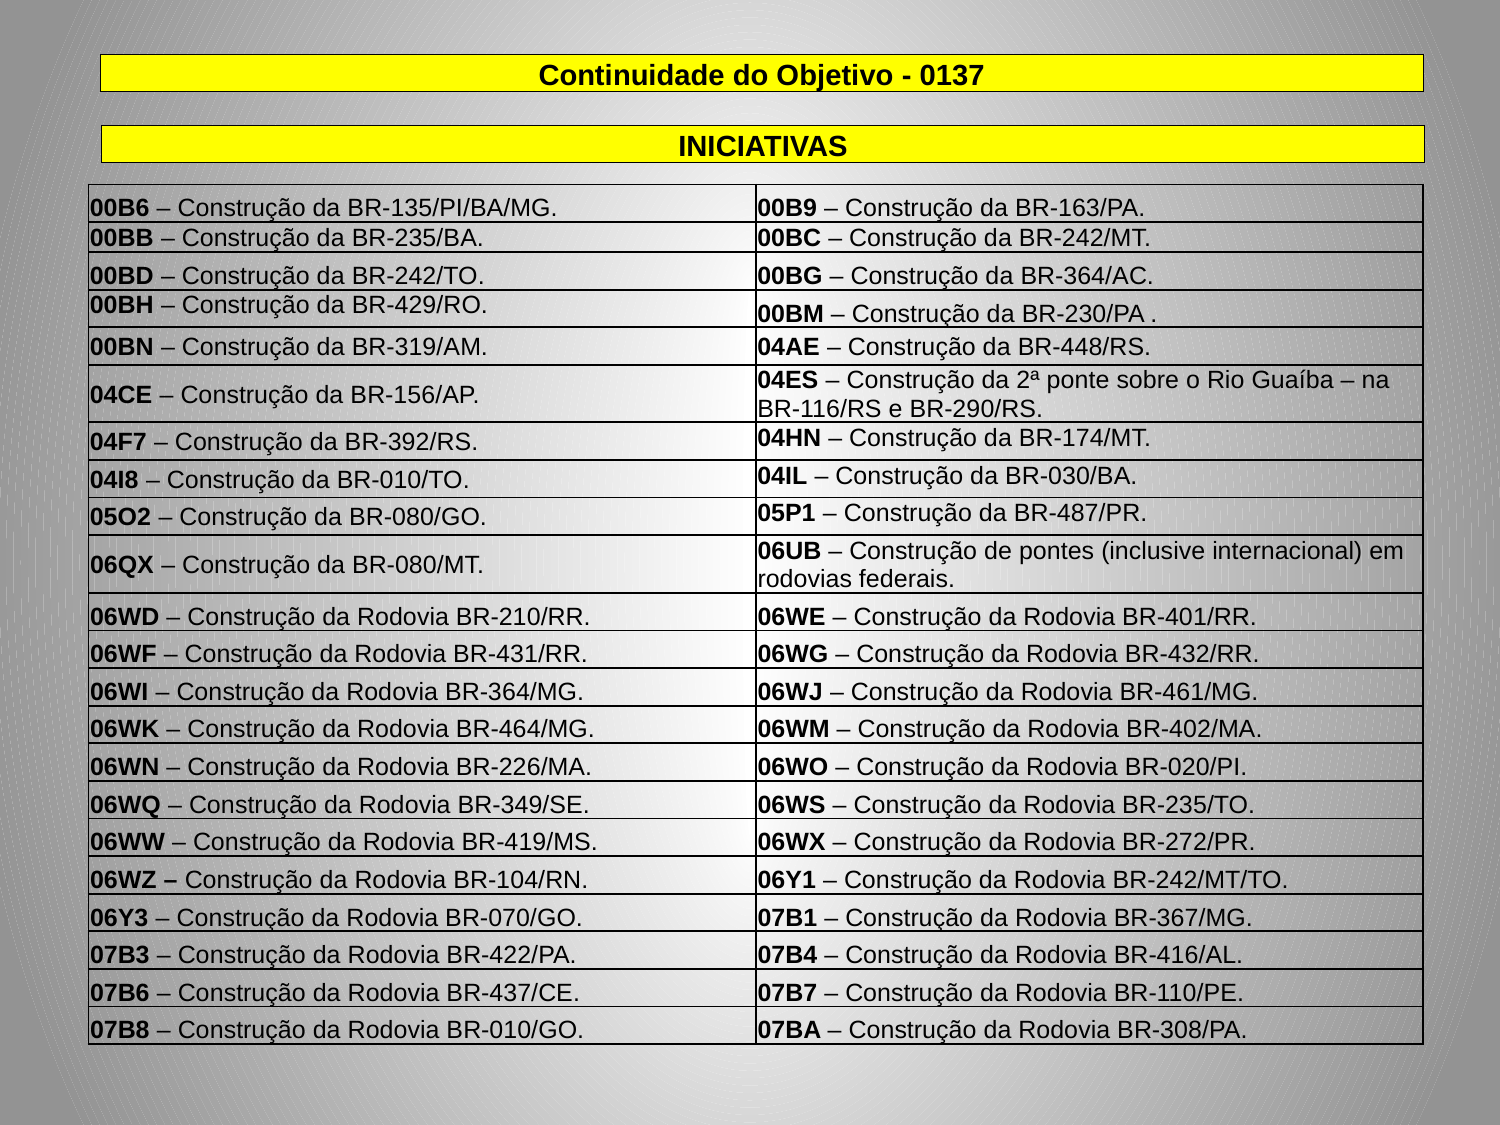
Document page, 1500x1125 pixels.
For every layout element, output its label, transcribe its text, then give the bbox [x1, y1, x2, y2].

table_cell 06WZ – Construção da Rodovia BR-104/RN. [89, 857, 755, 893]
table_cell 06WQ – Construção da Rodovia BR-349/SE. [89, 782, 755, 818]
table_header Continuidade do Objetivo - 0137 [101, 55, 1423, 91]
table_cell 06WI – Construção da Rodovia BR-364/MG. [89, 669, 755, 705]
table_cell 00BM – Construção da BR-230/PA . [757, 291, 1422, 326]
table_cell 07B1 – Construção da Rodovia BR-367/MG. [757, 895, 1422, 930]
table_cell 06Y3 – Construção da Rodovia BR-070/GO. [89, 895, 755, 930]
table_cell 07B8 – Construção da Rodovia BR-010/GO. [89, 1007, 755, 1043]
table_cell 04HN – Construção da BR-174/MT. [757, 423, 1422, 459]
table_cell 00BG – Construção da BR-364/AC. [757, 253, 1422, 289]
table_cell 06WK – Construção da Rodovia BR-464/MG. [89, 707, 755, 742]
table_cell 06QX – Construção da BR-080/MT. [89, 536, 755, 592]
table_cell 06WG – Construção da Rodovia BR-432/RR. [757, 631, 1422, 667]
table_cell 00BB – Construção da BR-235/BA. [89, 223, 755, 251]
table_cell 06Y1 – Construção da Rodovia BR-242/MT/TO. [757, 857, 1422, 893]
table_cell 04IL – Construção da BR-030/BA. [757, 461, 1422, 497]
table_cell 04ES – Construção da 2ª ponte sobre o Rio Guaíba – na BR-116/RS e BR-290/RS. [757, 366, 1422, 421]
table_cell 05O2 – Construção da BR-080/GO. [89, 498, 755, 534]
table_cell 06WN – Construção da Rodovia BR-226/MA. [89, 744, 755, 780]
table_cell 00BD – Construção da BR-242/TO. [89, 253, 755, 289]
table_cell 04F7 – Construção da BR-392/RS. [89, 423, 755, 459]
table_cell 04I8 – Construção da BR-010/TO. [89, 461, 755, 497]
table_cell 00BC – Construção da BR-242/MT. [757, 223, 1422, 251]
table_cell 00BN – Construção da BR-319/AM. [89, 328, 755, 364]
table_cell 07B3 – Construção da Rodovia BR-422/PA. [89, 932, 755, 968]
table_cell 07B6 – Construção da Rodovia BR-437/CE. [89, 970, 755, 1006]
table_cell 05P1 – Construção da BR-487/PR. [757, 498, 1422, 534]
table_cell 06WO – Construção da Rodovia BR-020/PI. [757, 744, 1422, 780]
table_cell 06WJ – Construção da Rodovia BR-461/MG. [757, 669, 1422, 705]
table_cell 07B4 – Construção da Rodovia BR-416/AL. [757, 932, 1422, 968]
table_cell 07BA – Construção da Rodovia BR-308/PA. [757, 1007, 1422, 1043]
table_header INICIATIVAS [102, 126, 1424, 162]
table_header 00B9 – Construção da BR-163/PA. [757, 185, 1422, 221]
table_cell 06UB – Construção de pontes (inclusive internacional) em rodovias federais. [757, 536, 1422, 592]
table_cell 00BH – Construção da BR-429/RO. [89, 291, 755, 326]
table_header 00B6 – Construção da BR-135/PI/BA/MG. [89, 185, 755, 221]
table_cell 06WM – Construção da Rodovia BR-402/MA. [757, 707, 1422, 742]
table_cell 04AE – Construção da BR-448/RS. [757, 328, 1422, 364]
table_cell 07B7 – Construção da Rodovia BR-110/PE. [757, 970, 1422, 1006]
table_cell 06WX – Construção da Rodovia BR-272/PR. [757, 819, 1422, 855]
table_cell 06WE – Construção da Rodovia BR-401/RR. [757, 594, 1422, 630]
table_cell 06WD – Construção da Rodovia BR-210/RR. [89, 594, 755, 630]
table_cell 04CE – Construção da BR-156/AP. [89, 366, 755, 421]
table_cell 06WF – Construção da Rodovia BR-431/RR. [89, 631, 755, 667]
table_cell 06WW – Construção da Rodovia BR-419/MS. [89, 819, 755, 855]
table_cell 06WS – Construção da Rodovia BR-235/TO. [757, 782, 1422, 818]
